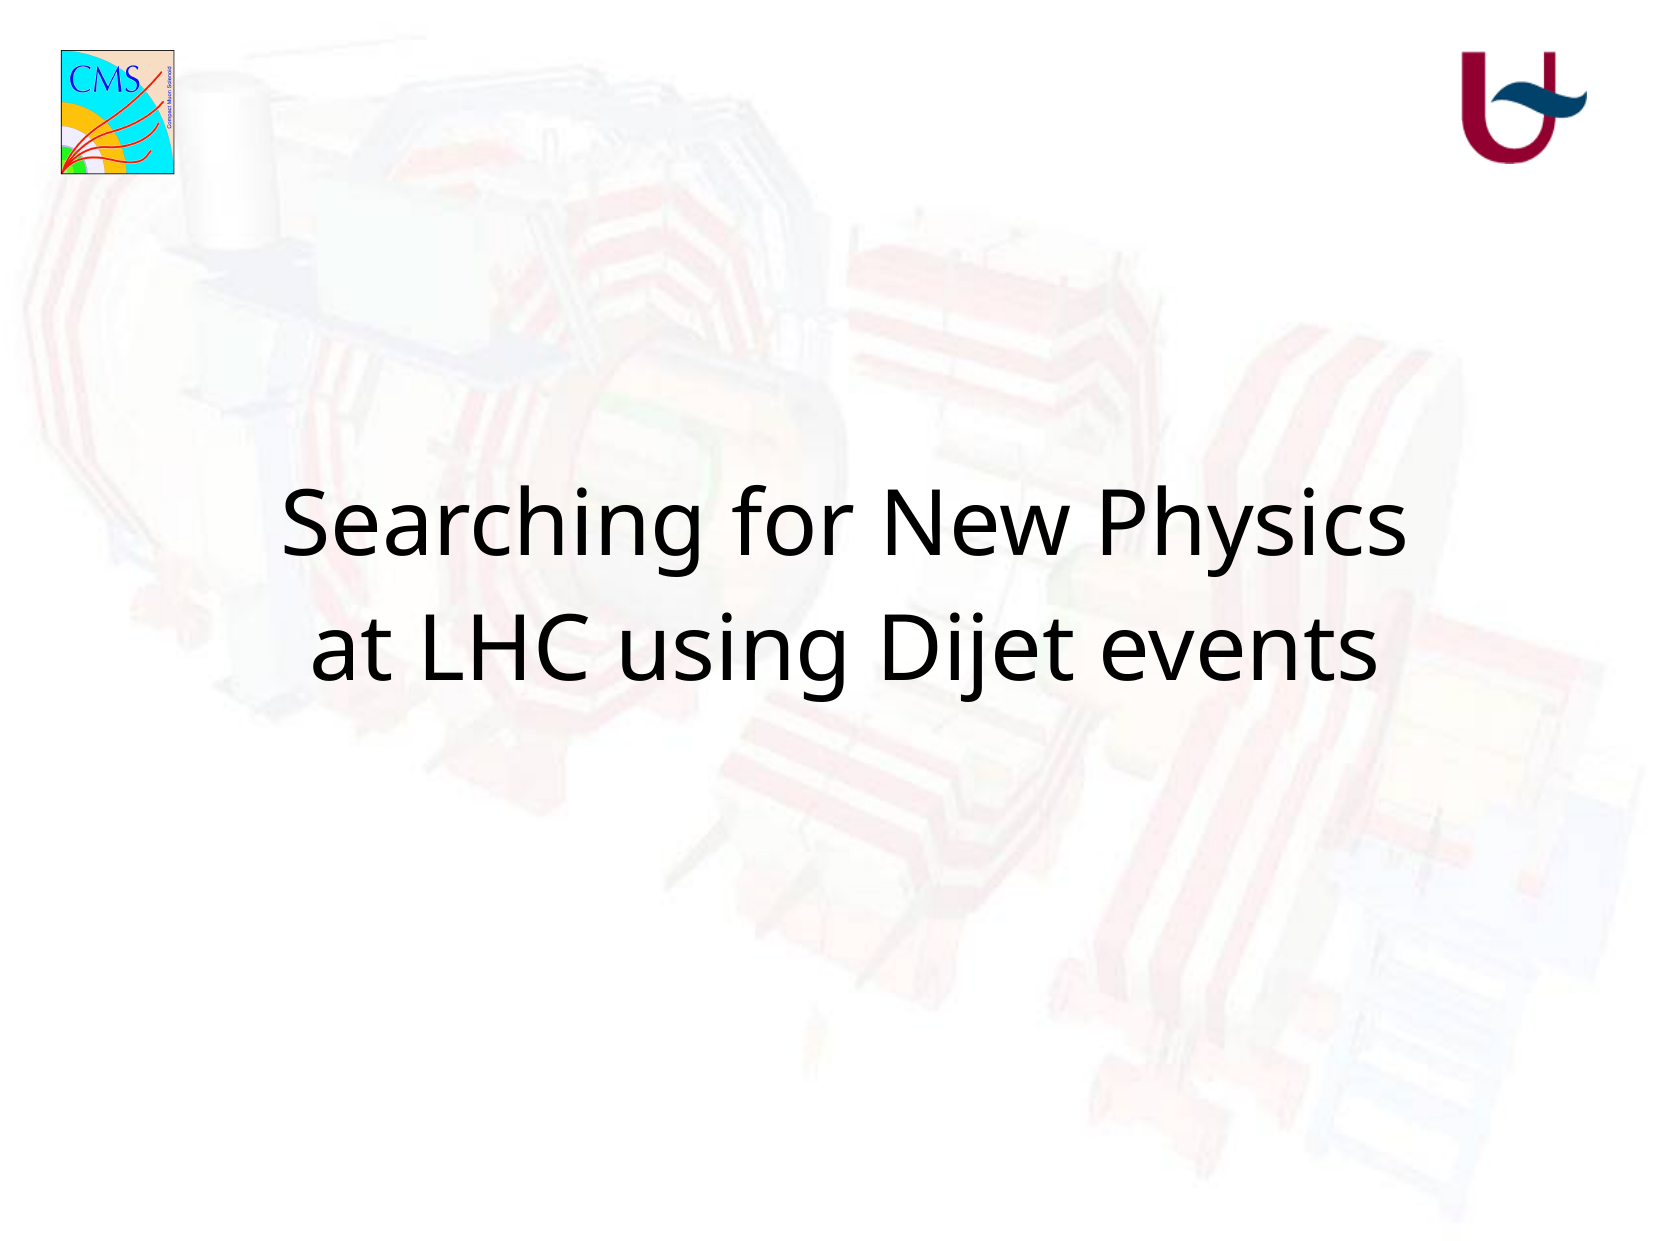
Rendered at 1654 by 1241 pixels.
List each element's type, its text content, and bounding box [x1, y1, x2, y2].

title Searching for New Physics at LHC using Dijet events [214, 306, 1477, 859]
picture [5, 5, 1651, 1241]
